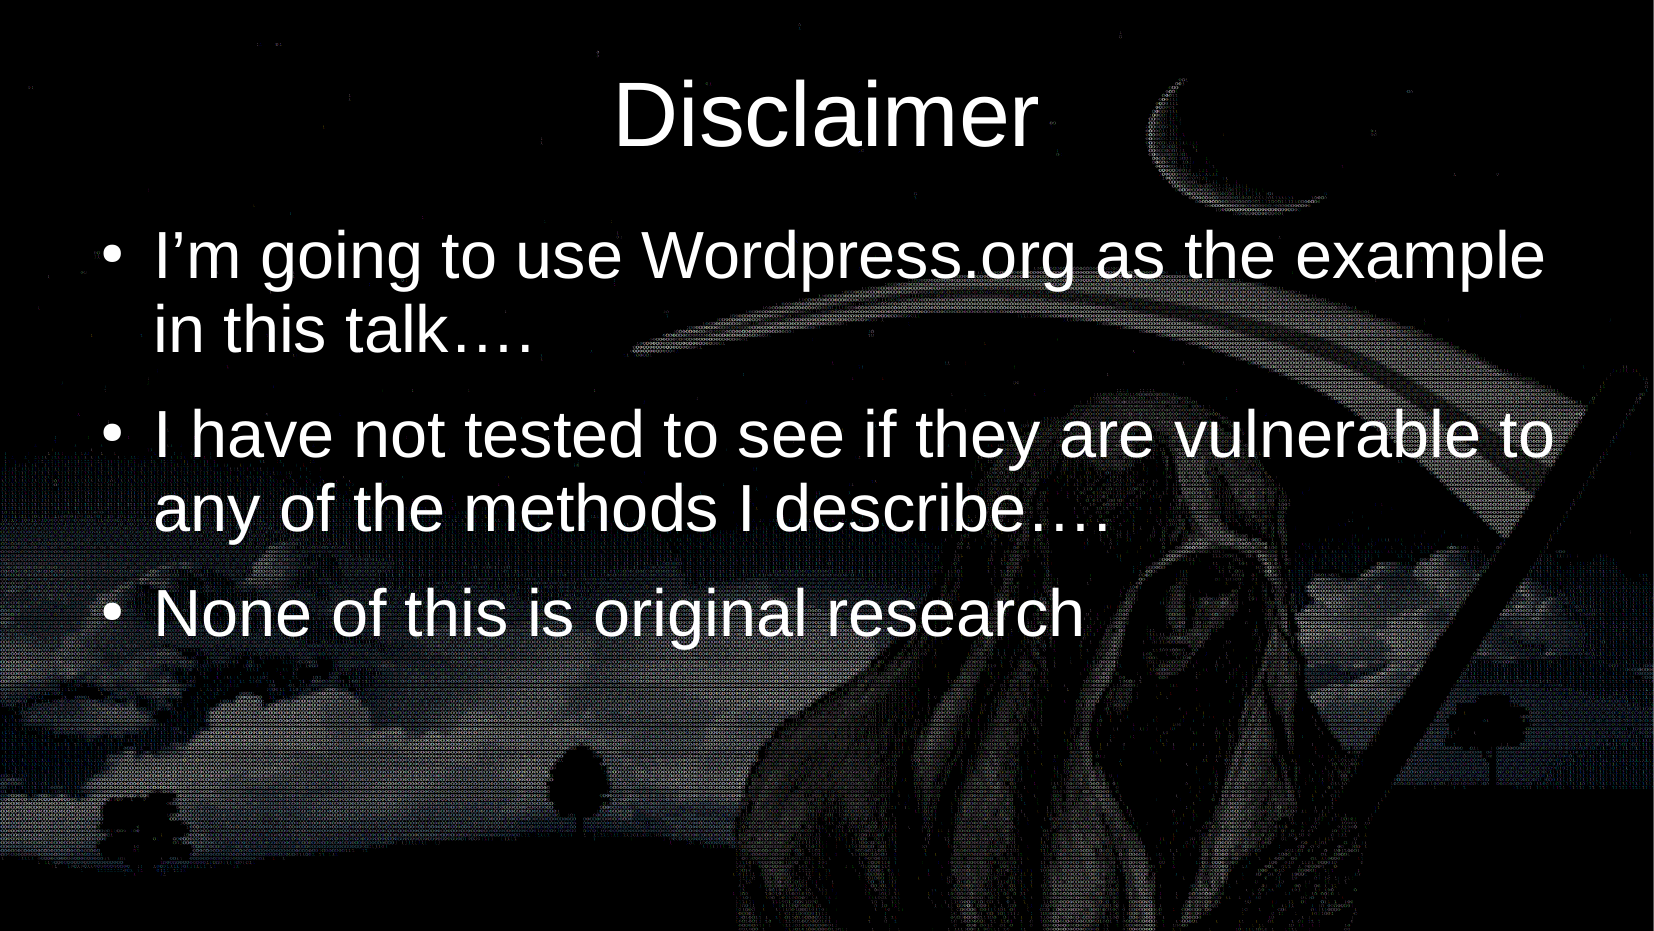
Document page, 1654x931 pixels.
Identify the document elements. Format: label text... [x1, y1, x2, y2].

title Disclaimer [82, 37, 1571, 193]
picture [0, 0, 1654, 931]
list I’m going to use Wordpress.org as the example in this talk…. I have not tested to see if they are vulnerable to any of the methods I describe…. None of this is original research [82, 217, 1571, 758]
